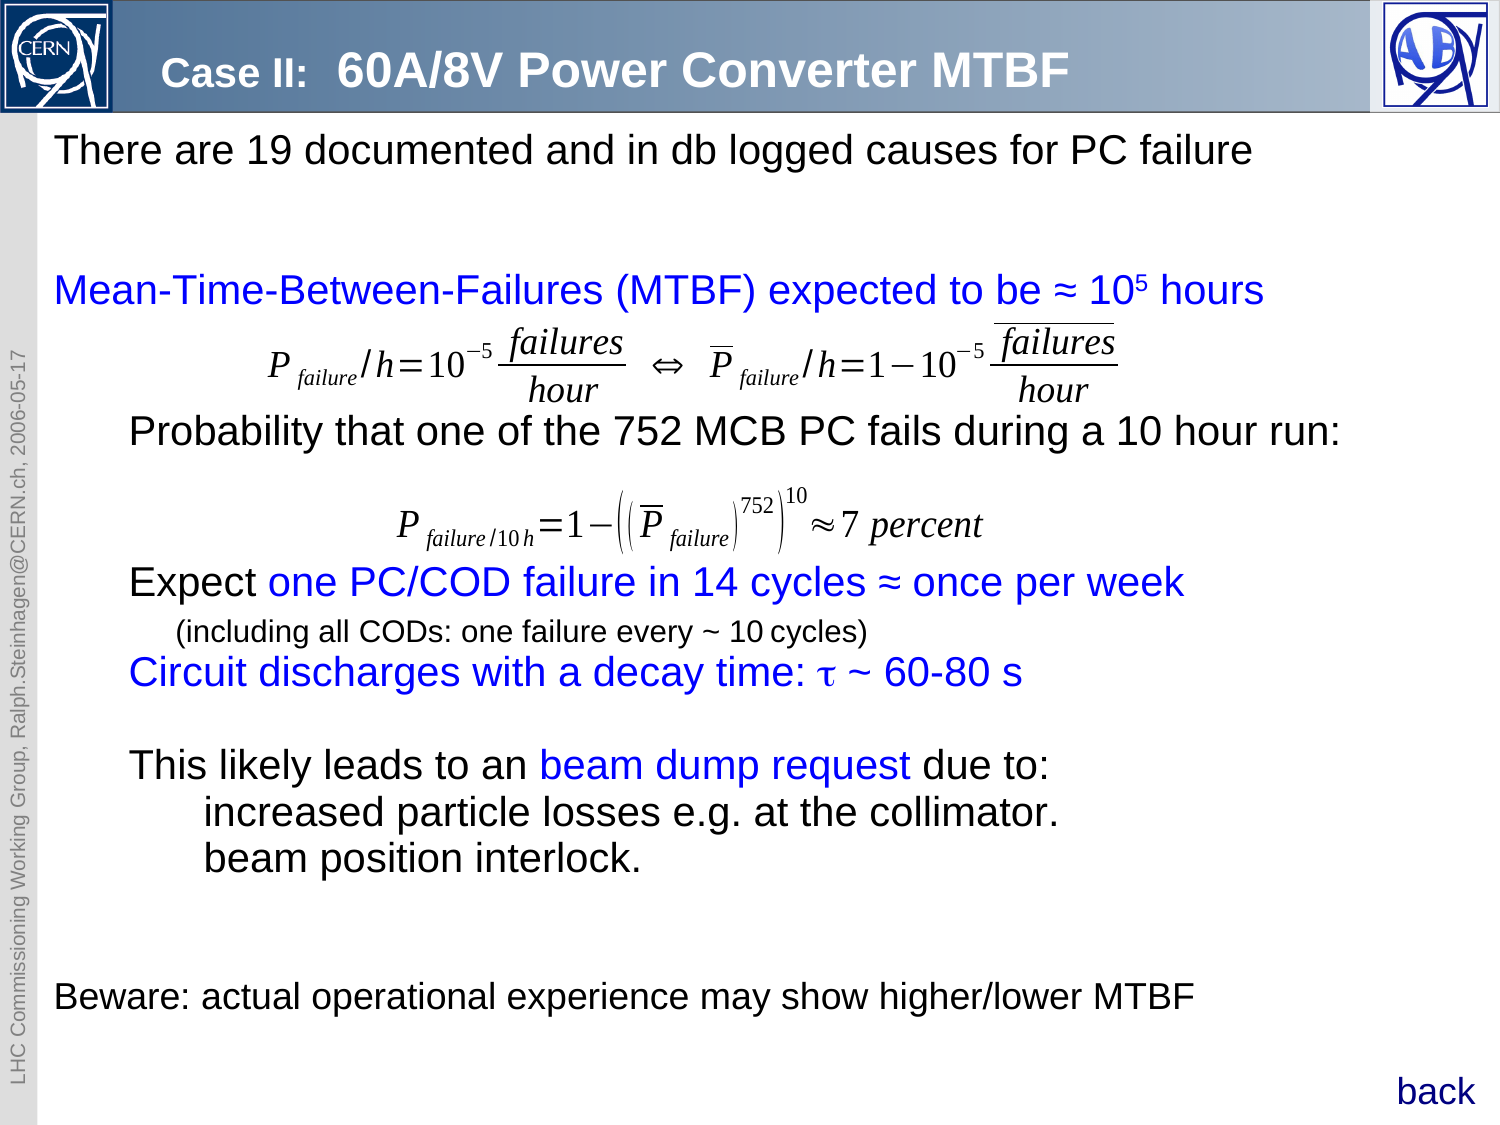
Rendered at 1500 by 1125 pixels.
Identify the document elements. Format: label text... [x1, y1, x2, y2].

chart [385, 481, 991, 558]
chart [256, 320, 1129, 412]
text_box back [1381, 1062, 1500, 1120]
picture [0, 0, 113, 113]
list There are 19 documented and in db logged causes for PC failure Mean-Time-Between-Failures (MTBF) expected to be ≈ 105 hours Probability that one of the 752 MCB PC fails during a 10 hour run: Expect one PC/COD failure in 14 cycles ≈ once per week (including all CODs: one failure every ~ 10 cycles) Circuit discharges with a decay time: t ~ 60-80 s This likely leads to an beam dump request due to: increased particle losses e.g. at the collimator. beam position interlock. Beware: actual operational experience may show higher/lower MTBF [53, 127, 1447, 1039]
title Case II: 60A/8V Power Converter MTBF [160, 19, 1340, 122]
picture [1382, 1, 1489, 108]
